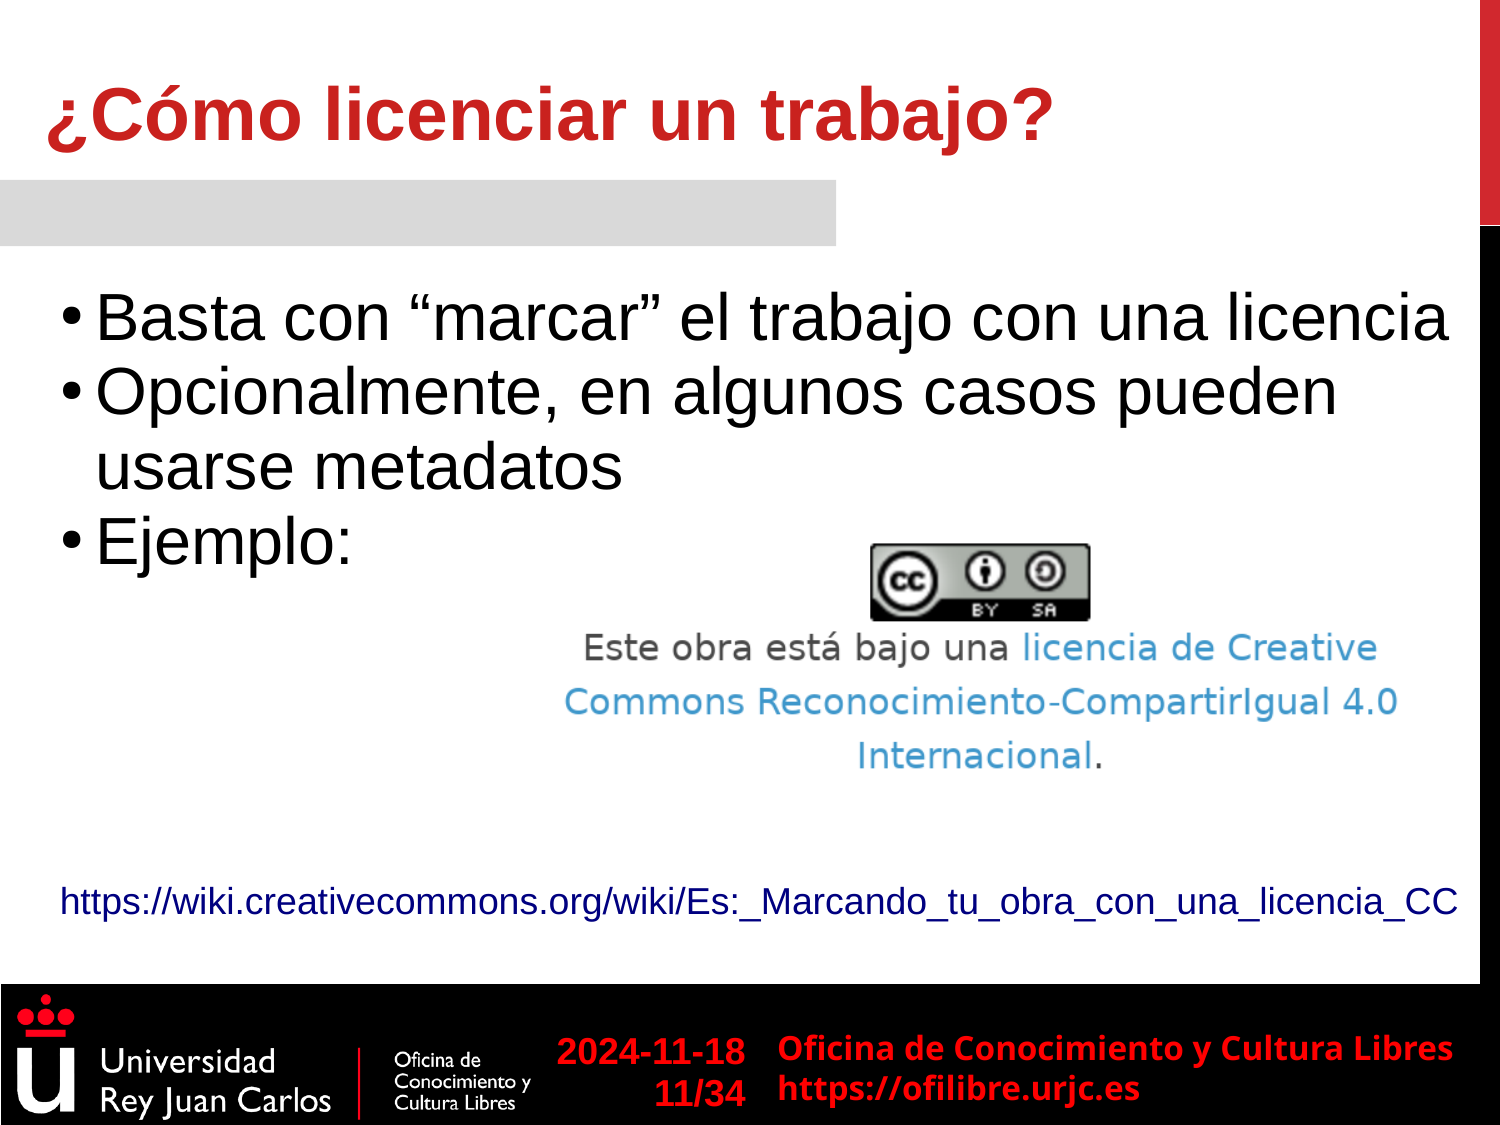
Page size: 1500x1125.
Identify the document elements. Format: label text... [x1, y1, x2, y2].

text_box ¿Cómo licenciar un trabajo? [30, 64, 1306, 248]
picture [17, 994, 531, 1120]
title [75, 7, 1425, 196]
text_box https://wiki.creativecommons.org/wiki/Es:_Marcando_tu_obra_con_una_licencia_CC [45, 873, 1478, 931]
picture [560, 531, 1406, 781]
text_box Basta con “marcar” el trabajo con una licencia Opcionalmente, en algunos casos pueden usarse metadatos Ejemplo: [45, 272, 1486, 587]
